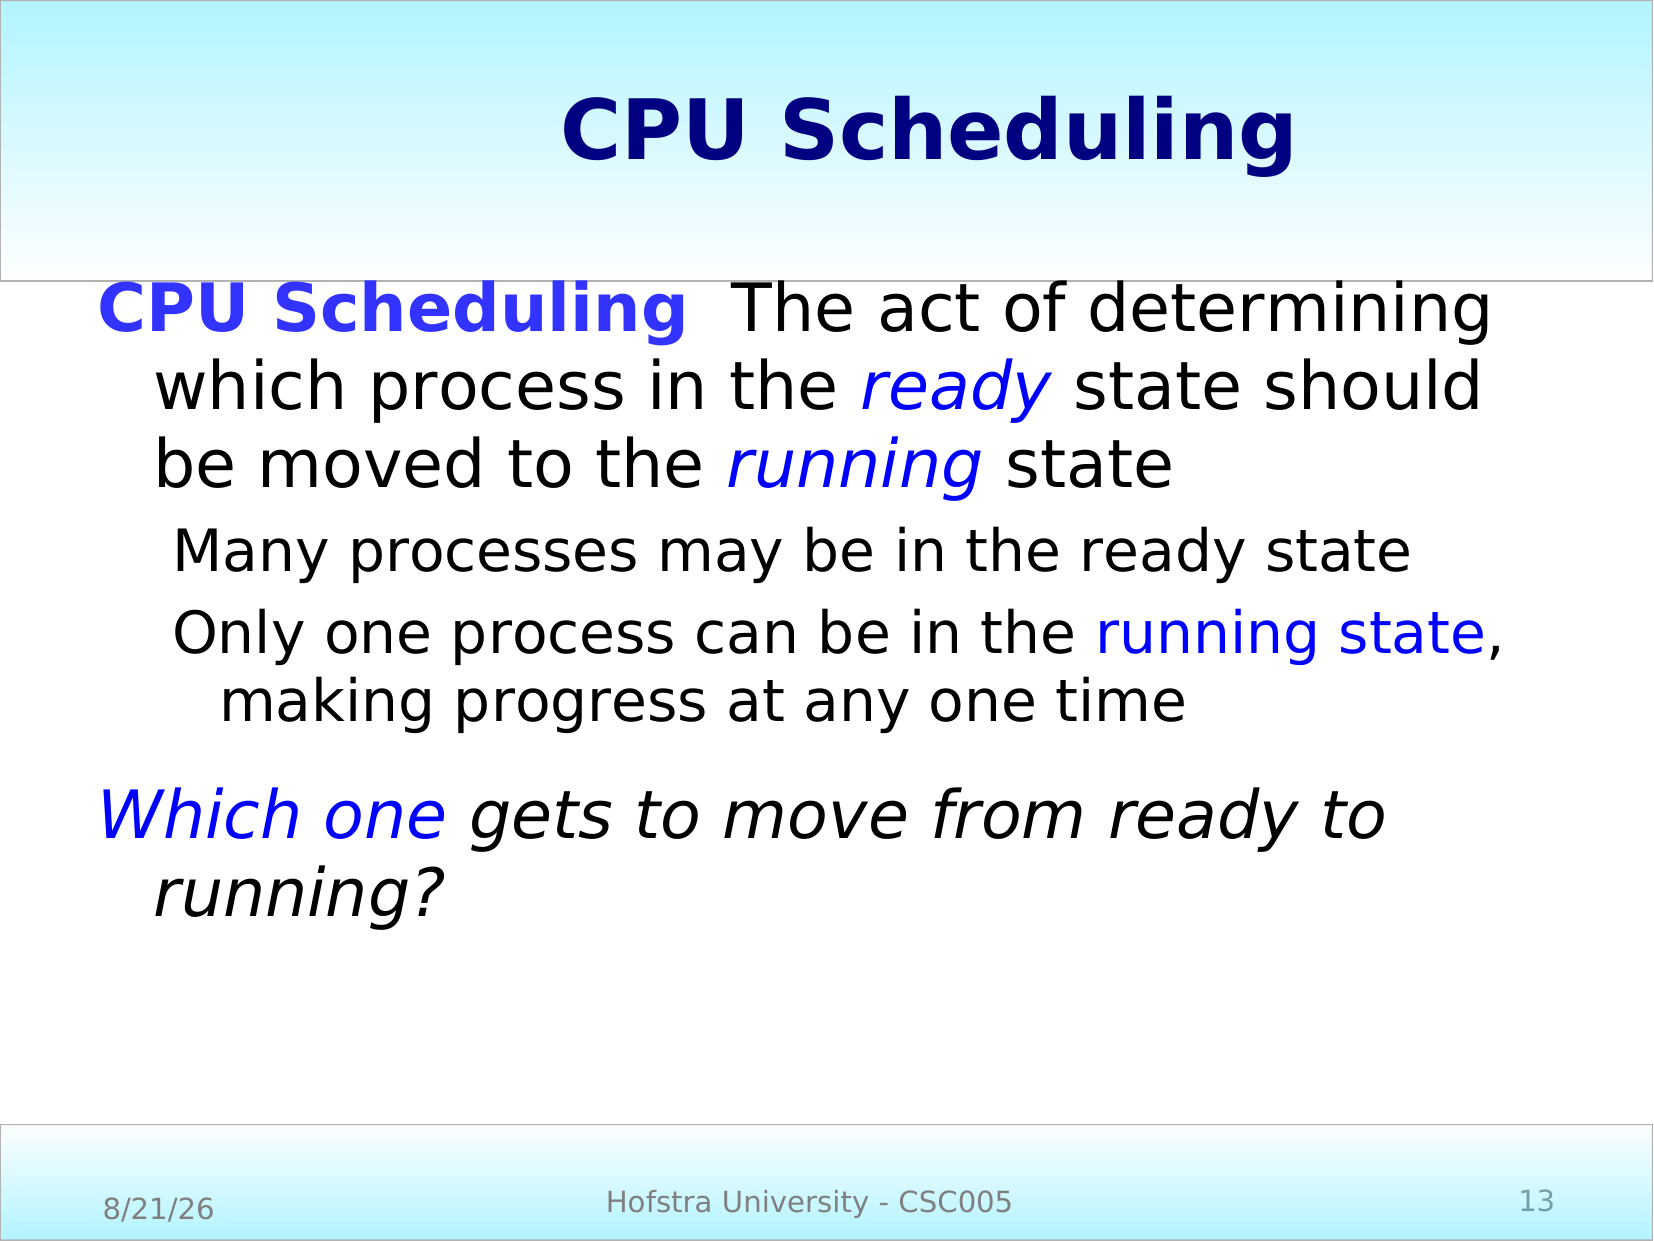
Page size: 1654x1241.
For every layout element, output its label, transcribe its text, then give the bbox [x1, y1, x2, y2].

title CPU Scheduling [247, 27, 1612, 235]
list CPU Scheduling The act of determining which process in the ready state should be moved to the running state Many processes may be in the ready state Only one process can be in the running state, making progress at any one time Which one gets to move from ready to running? [82, 261, 1571, 1023]
